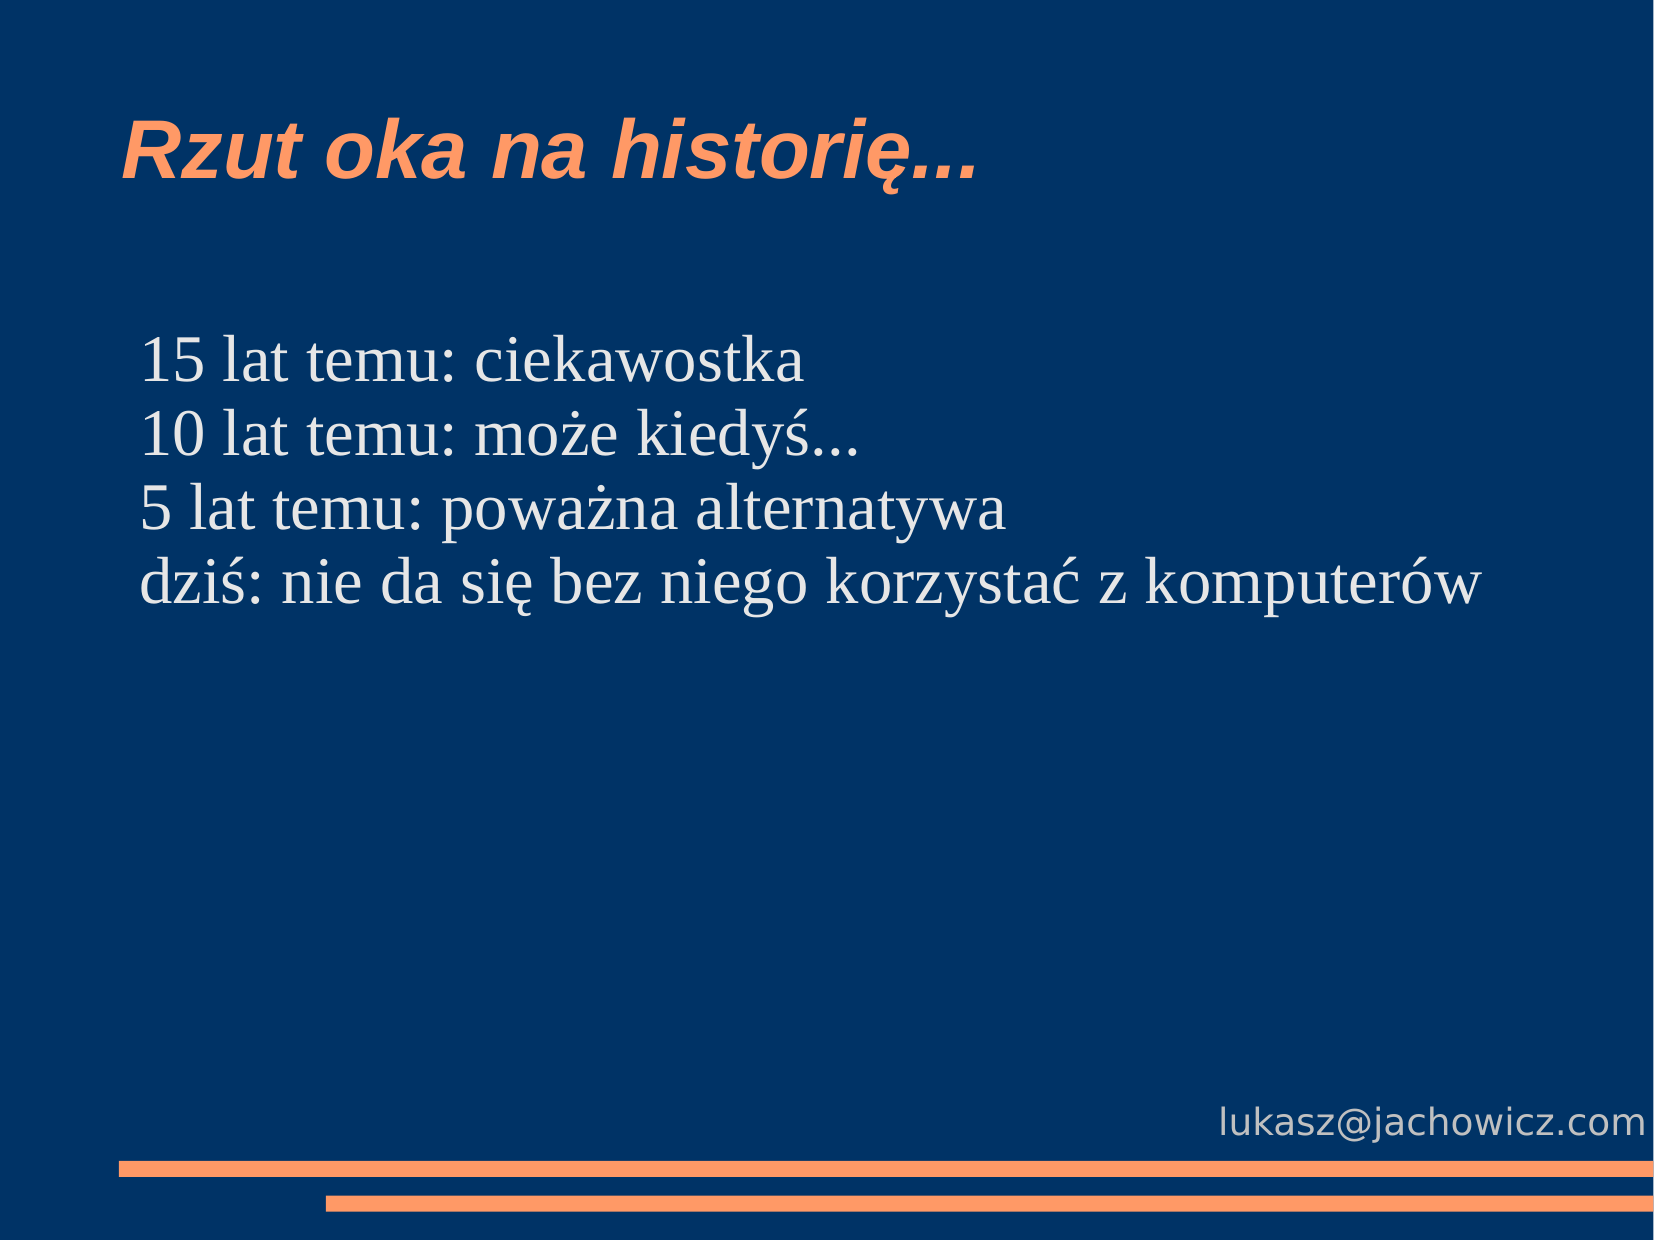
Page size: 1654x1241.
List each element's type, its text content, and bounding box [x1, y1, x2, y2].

text_box lukasz@jachowicz.com [1203, 1093, 1654, 1152]
title Rzut oka na historię... [121, 46, 1534, 254]
list 15 lat temu: ciekawostka 10 lat temu: może kiedyś... 5 lat temu: poważna alternatywa dziś: nie da się bez niego korzystać z komputerów [121, 322, 1561, 1118]
